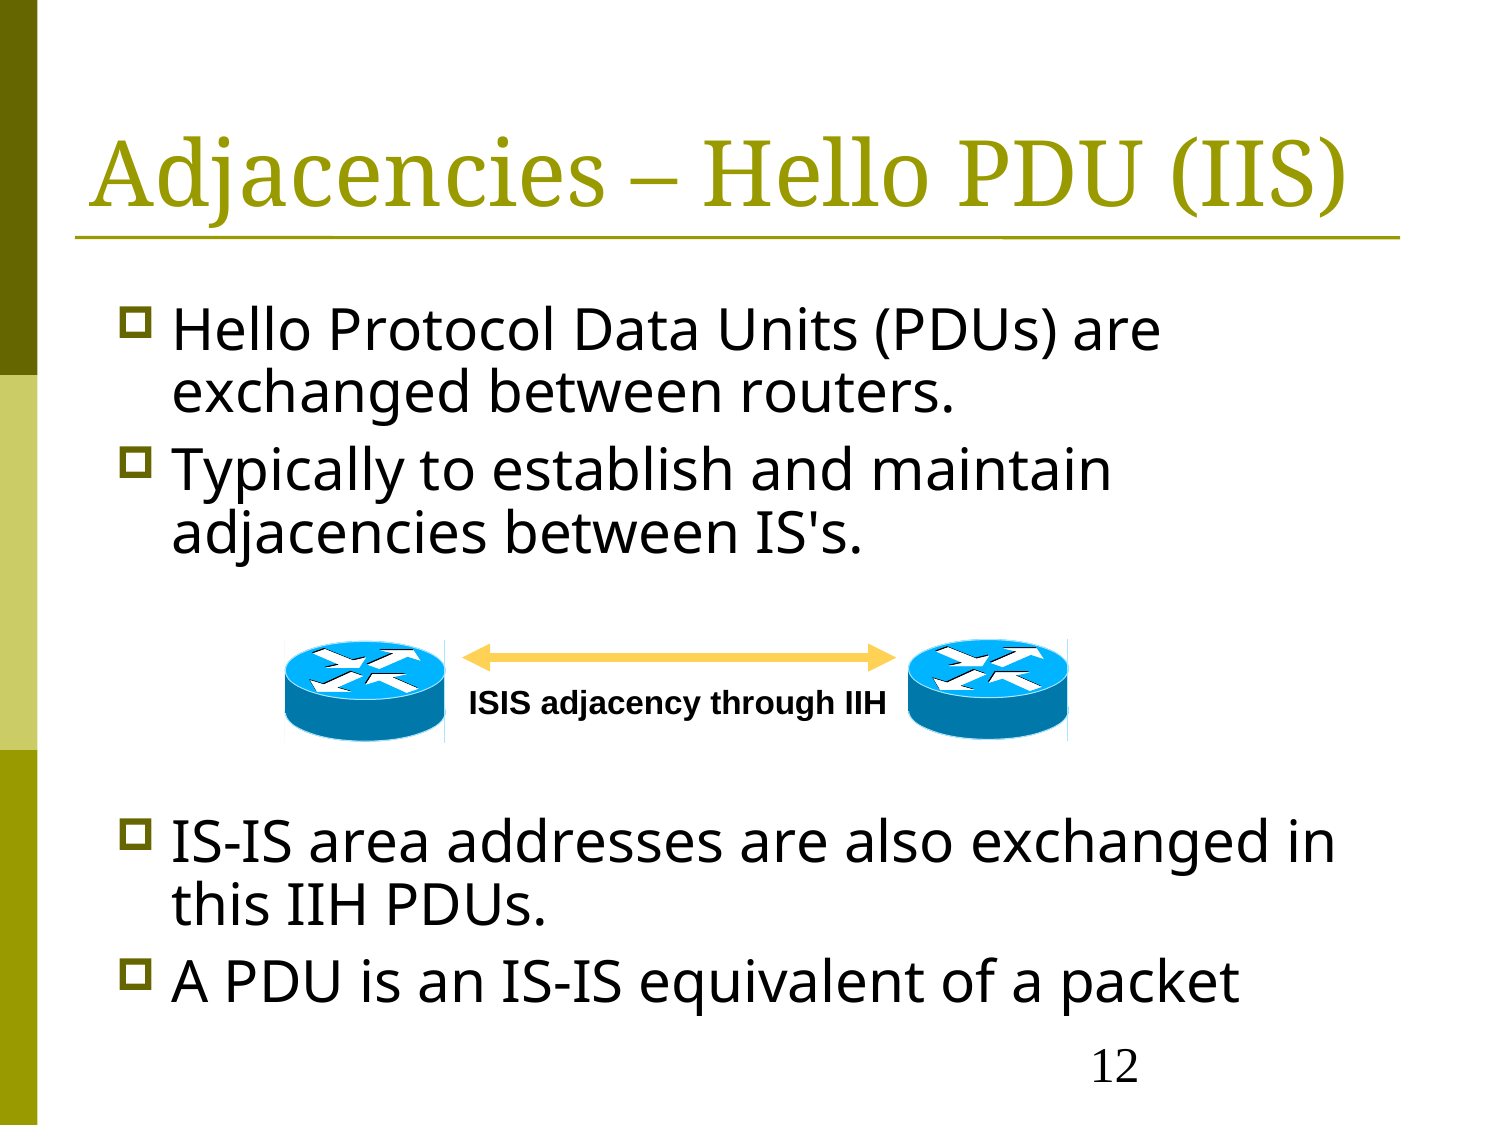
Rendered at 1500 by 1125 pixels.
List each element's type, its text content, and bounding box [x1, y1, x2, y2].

picture [369, 650, 418, 668]
list Hello Protocol Data Units (PDUs) are exchanged between routers. Typically to establish and maintain adjacencies between IS's. IS-IS area addresses are also exchanged in this IIH PDUs. A PDU is an IS-IS equivalent of a packet [101, 292, 1404, 1063]
picture [992, 648, 1041, 666]
picture [284, 714, 447, 743]
picture [908, 639, 1070, 741]
text_box ISIS adjacency through IIH [444, 677, 903, 730]
text_box <number> [1074, 1025, 1425, 1101]
picture [313, 672, 360, 691]
picture [990, 672, 1039, 690]
picture [938, 648, 988, 666]
picture [284, 640, 447, 677]
title Adjacencies – Hello PDU (IIS) [75, 0, 1426, 233]
picture [367, 674, 416, 692]
picture [936, 671, 984, 689]
picture [315, 650, 364, 667]
